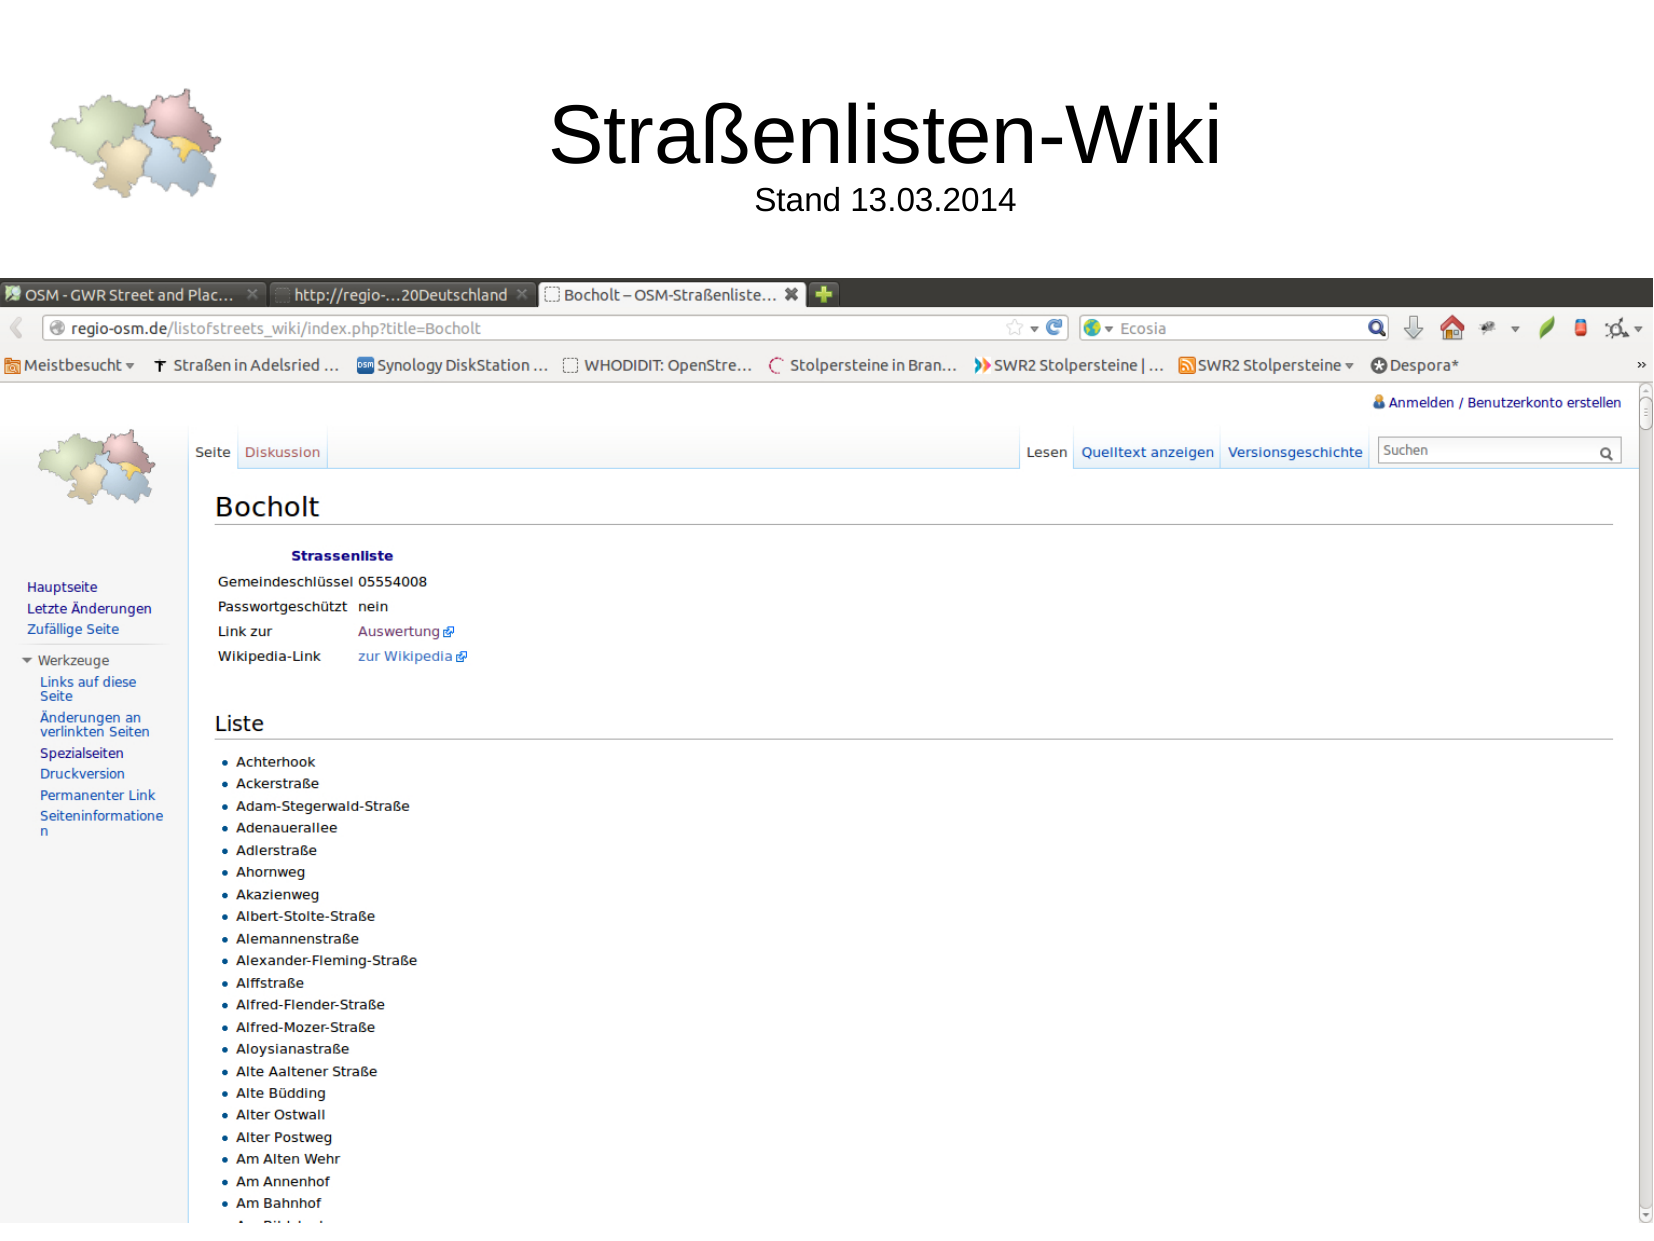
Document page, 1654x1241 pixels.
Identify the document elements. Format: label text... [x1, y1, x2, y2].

picture [0, 278, 1653, 1223]
picture [11, 68, 250, 225]
title Straßenlisten-Wiki Stand 13.03.2014 [200, 49, 1571, 257]
